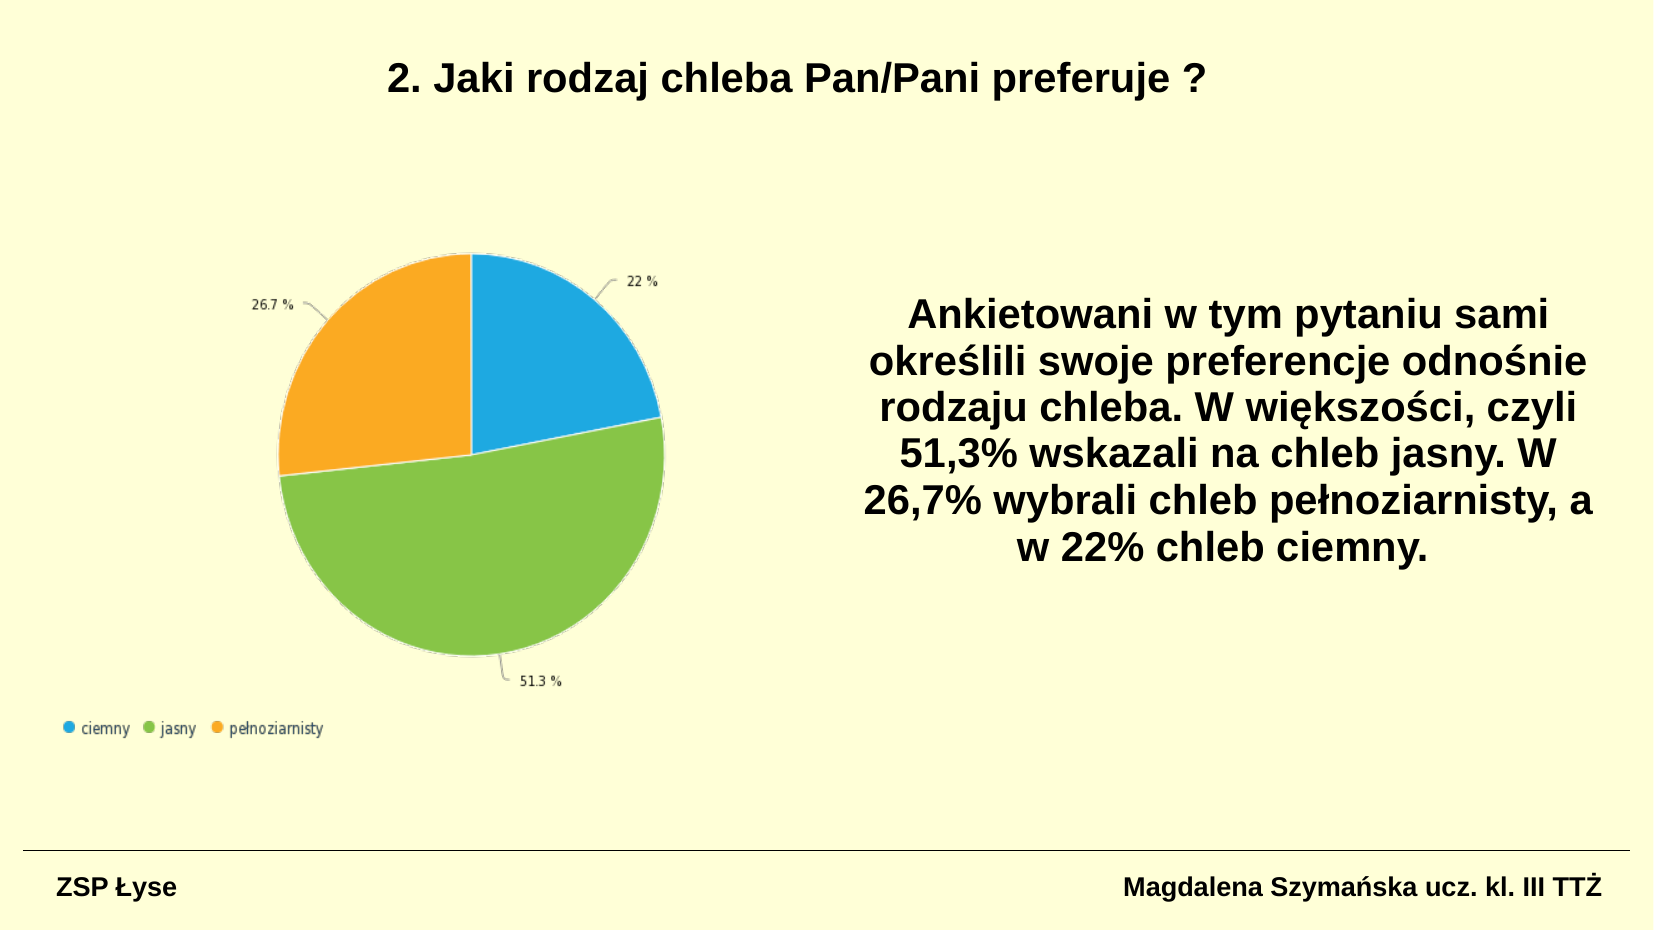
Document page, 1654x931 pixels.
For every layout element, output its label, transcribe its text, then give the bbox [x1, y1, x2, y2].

text_box ZSP Łyse Magdalena Szymańska ucz. kl. III TTŻ [41, 864, 1619, 922]
picture [35, 212, 908, 768]
text_box Ankietowani w tym pytaniu sami określili swoje preferencje odnośnie rodzaju chleba. W większości, czyli 51,3% wskazali na chleb jasny. W 26,7% wybrali chleb pełnoziarnisty, a w 22% chleb ciemny. [908, 283, 1619, 615]
text_box 2. Jaki rodzaj chleba Pan/Pani preferuje ? [354, 47, 1241, 119]
